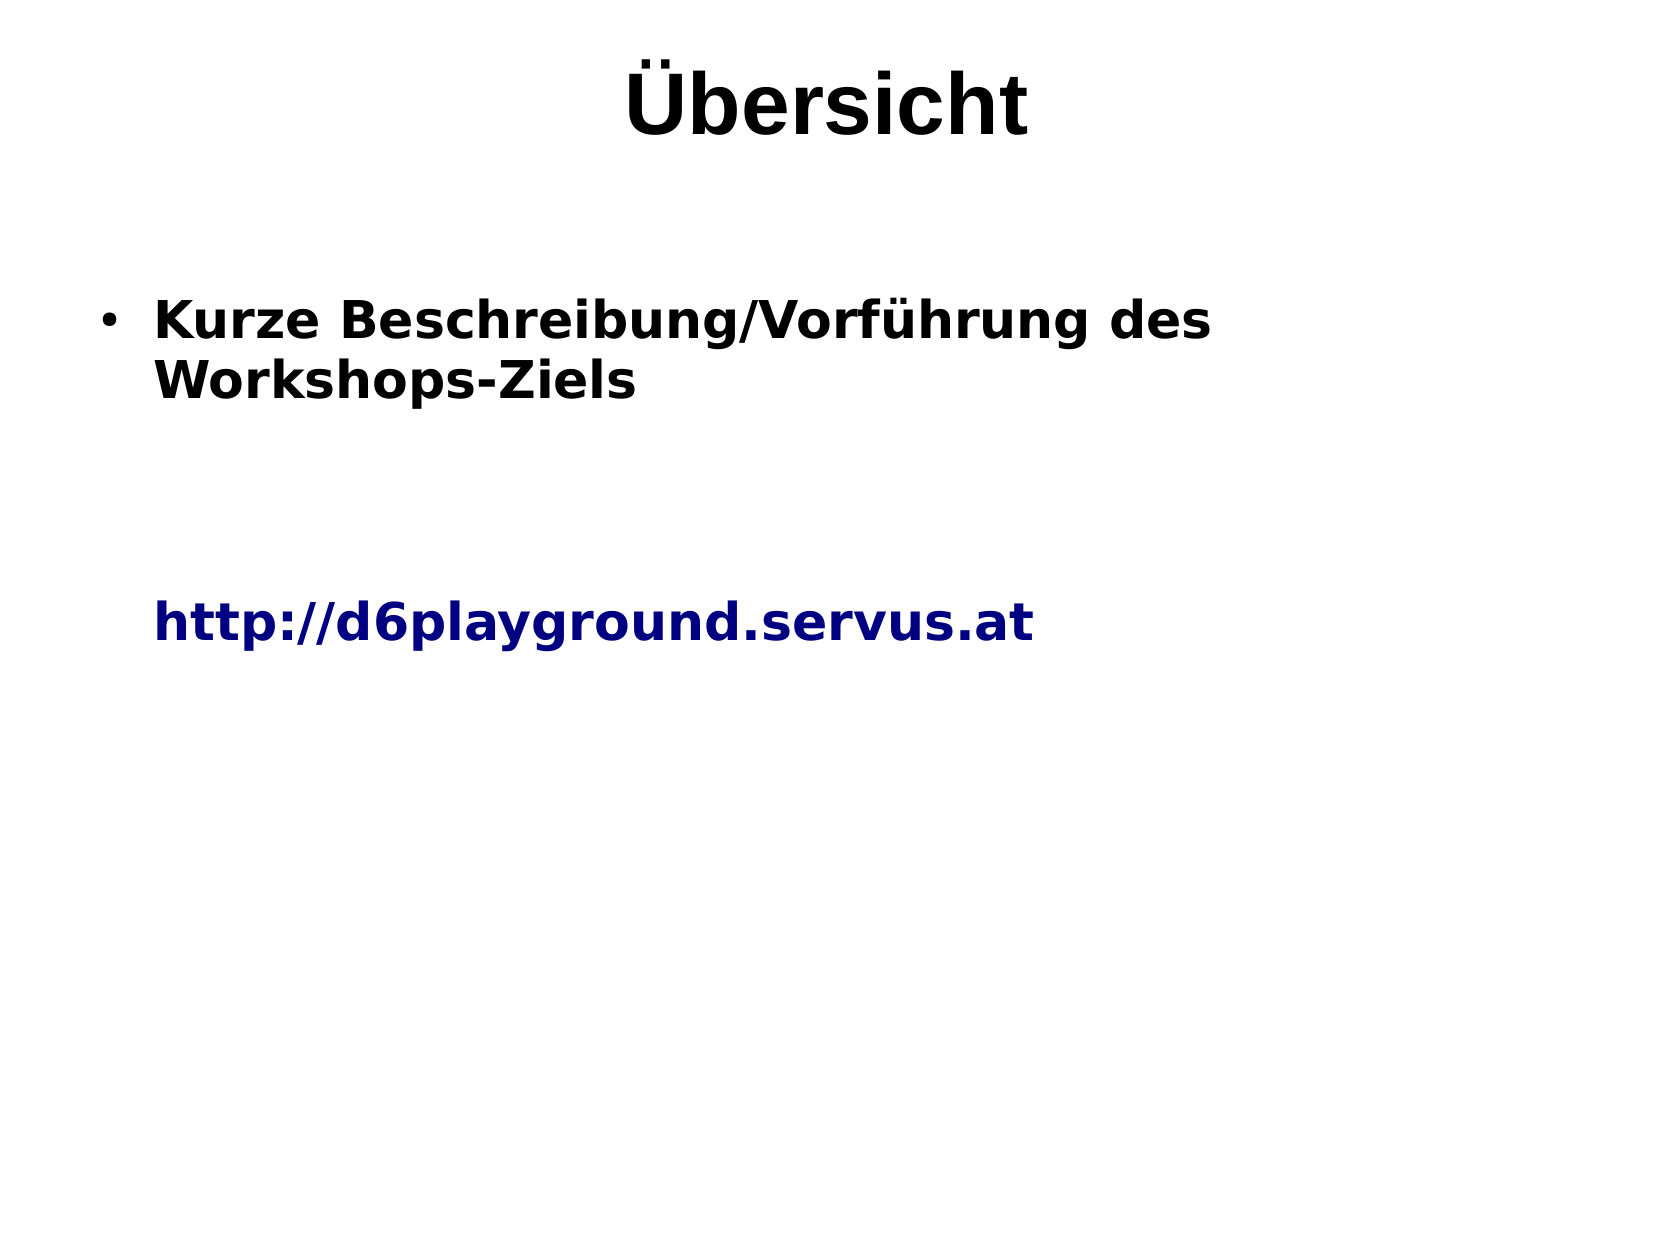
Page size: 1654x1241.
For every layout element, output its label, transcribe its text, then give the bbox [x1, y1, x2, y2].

title Übersicht [82, 40, 1571, 266]
list Kurze Beschreibung/Vorführung des Workshops-Ziels http://d6playground.servus.at [82, 290, 1571, 1109]
